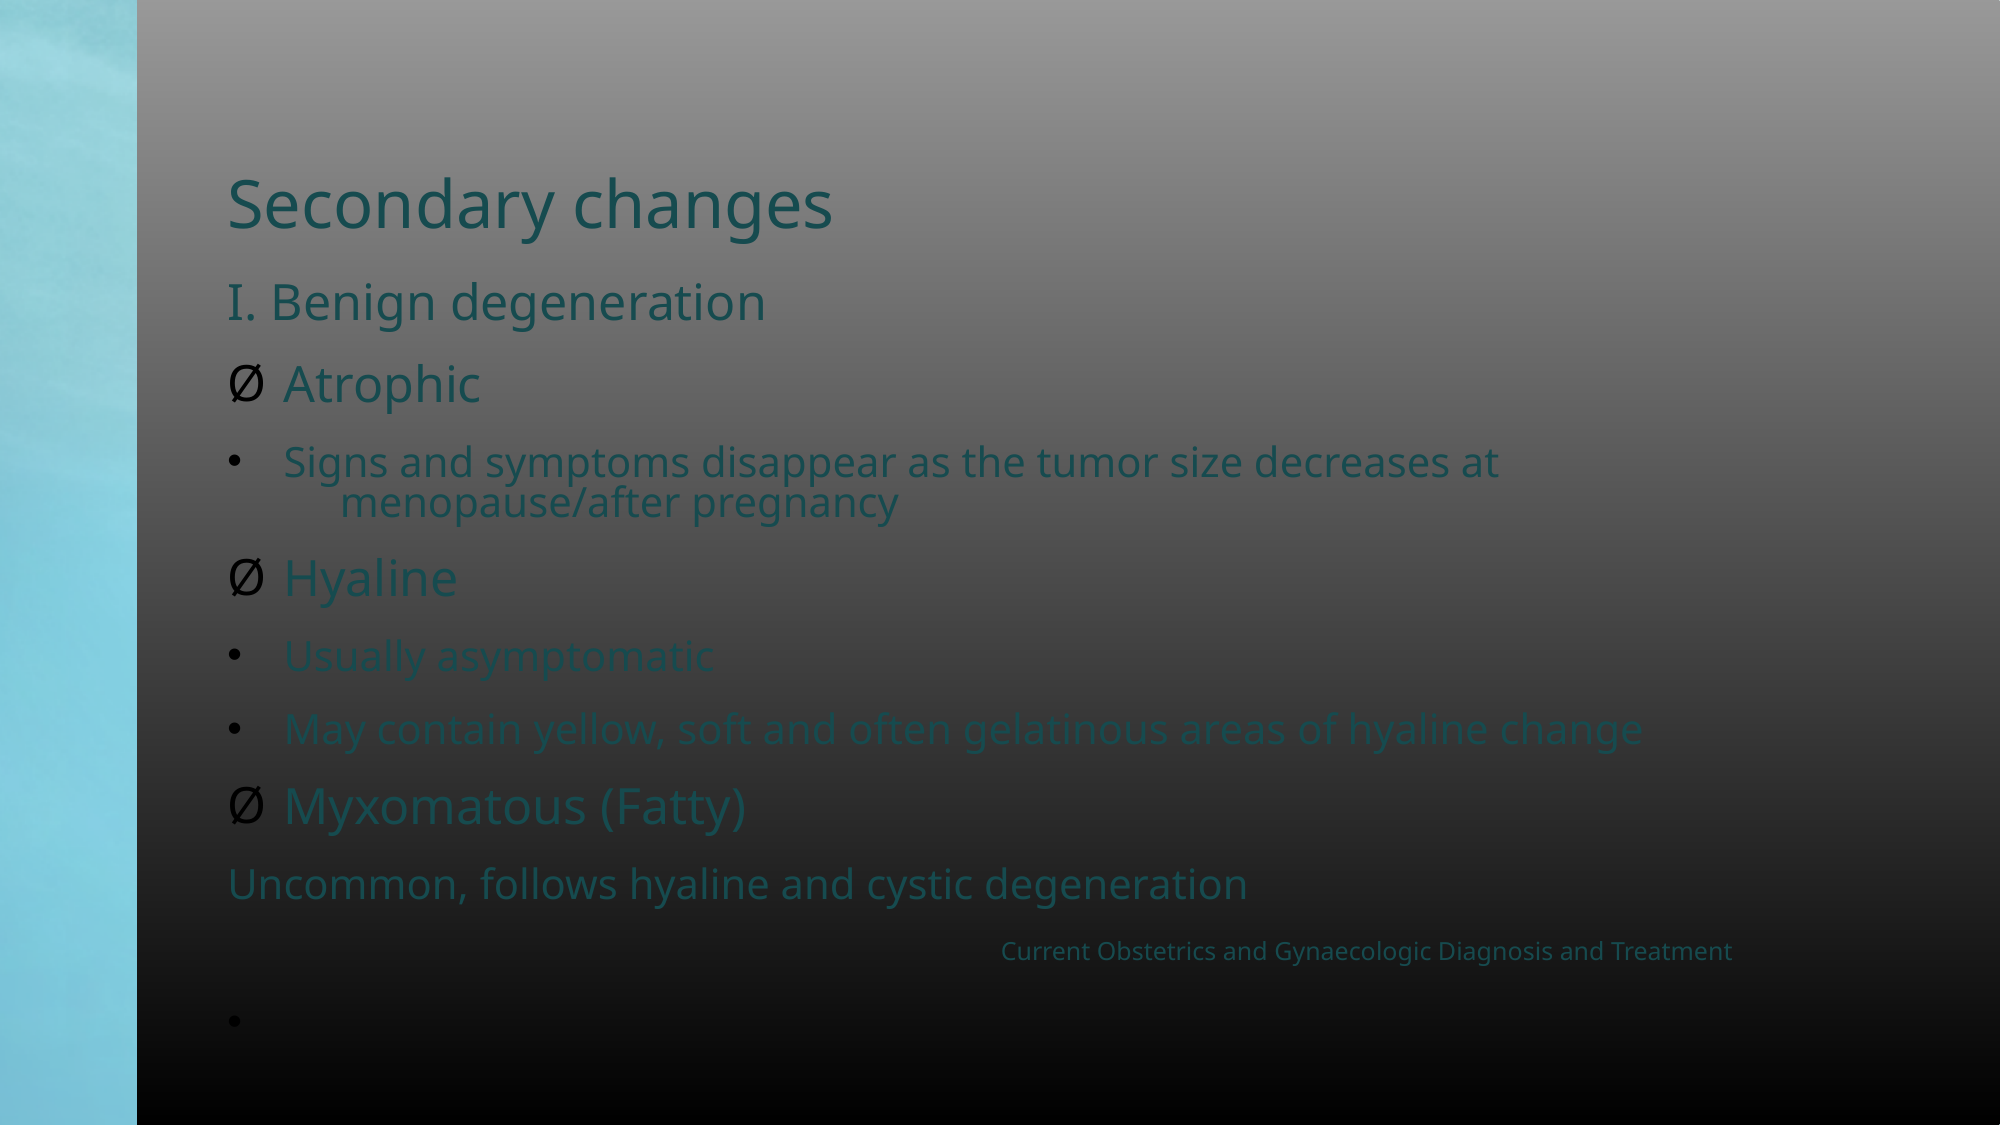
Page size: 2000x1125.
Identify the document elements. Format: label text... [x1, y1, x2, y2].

list I. Benign degeneration Atrophic Signs and symptoms disappear as the tumor size decreases at menopause/after pregnancy Hyaline Usually asymptomatic May contain yellow, soft and often gelatinous areas of hyaline change Myxomatous (Fatty) Uncommon, follows hyaline and cystic degeneration Current Obstetrics and Gynaecologic Diagnosis and Treatment [212, 275, 1788, 1013]
title Secondary changes [212, 62, 1788, 250]
